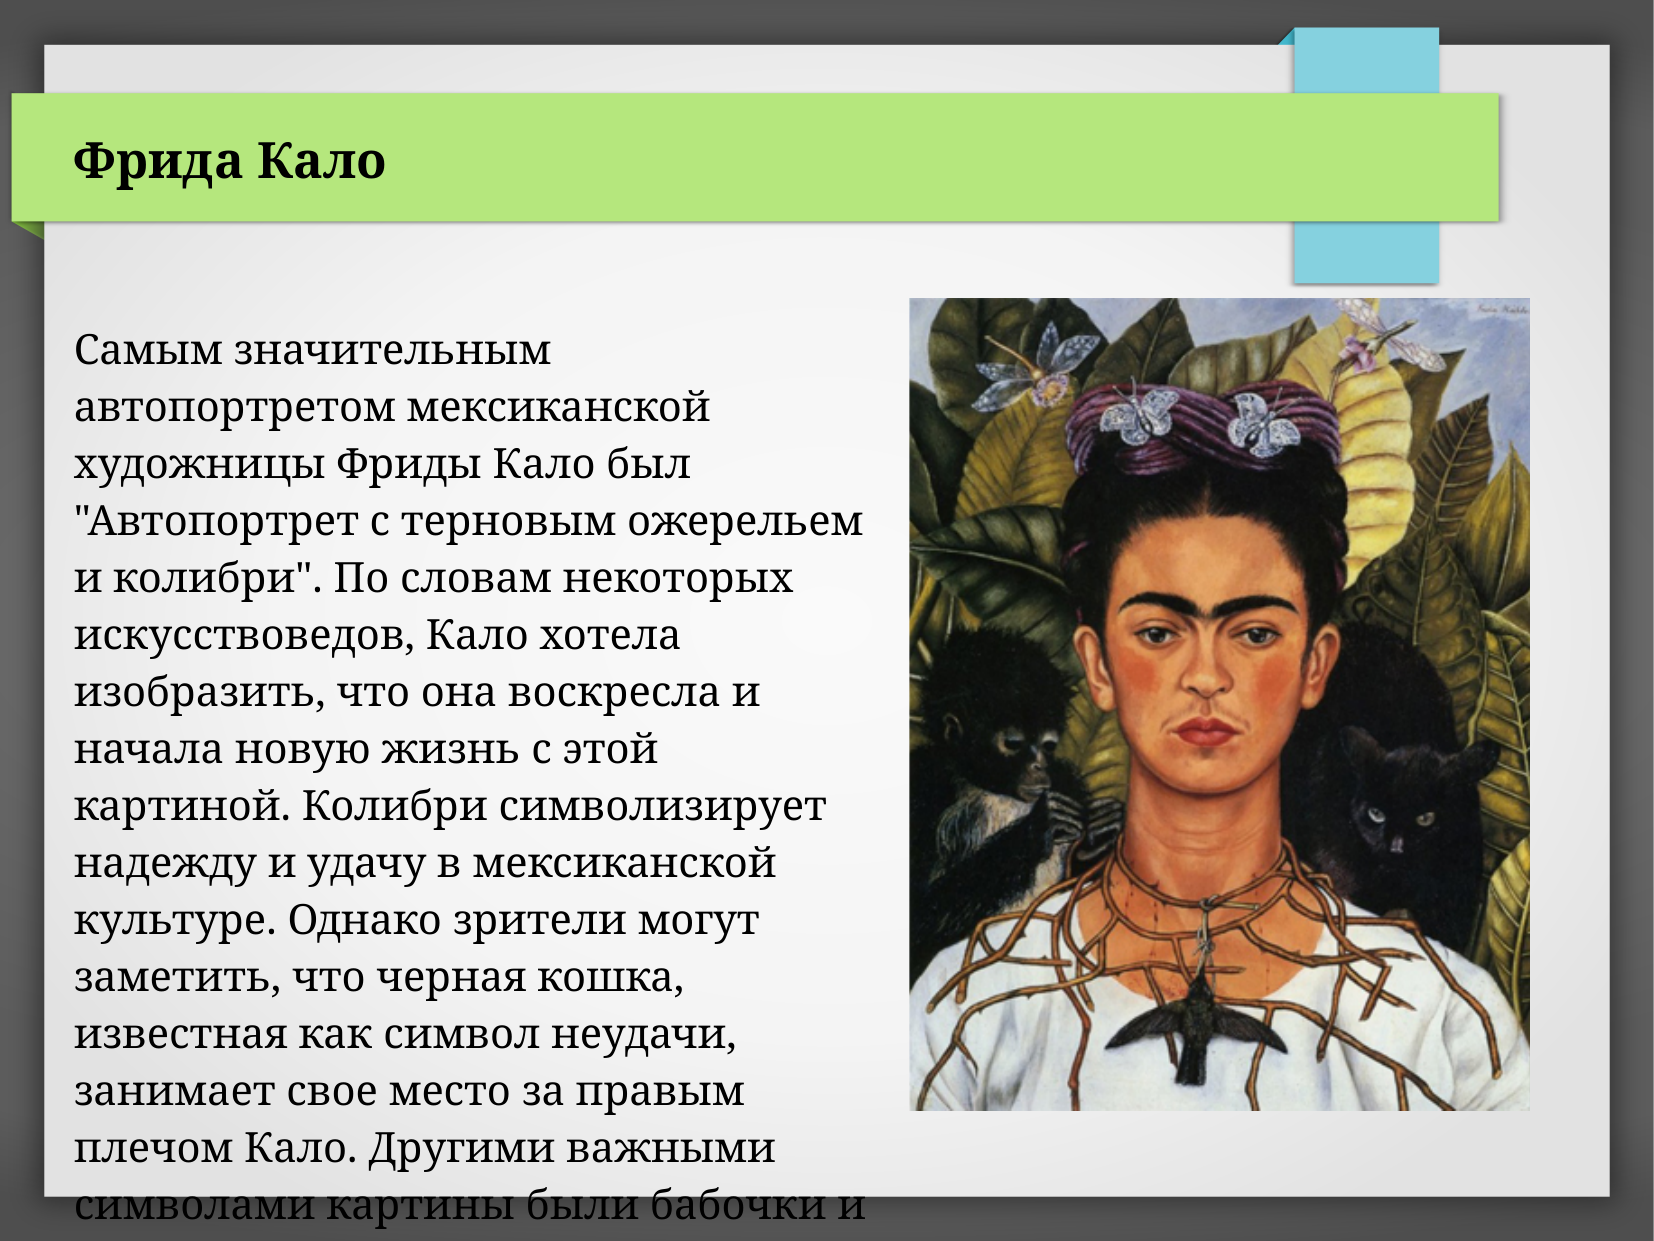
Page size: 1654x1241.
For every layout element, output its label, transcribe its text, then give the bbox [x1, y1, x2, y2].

picture [0, 0, 1654, 1241]
text_box Фрида Кало Самым значительным автопортретом мексиканской художницы Фриды Кало был "Автопортрет с терновым ожерельем и колибри". По словам некоторых искусствоведов, Кало хотела изобразить, что она воскресла и начала новую жизнь с этой картиной. Колибри символизирует надежду и удачу в мексиканской культуре. Однако зрители могут заметить, что черная кошка, известная как символ неудачи, занимает свое место за правым плечом Кало. Другими важными символами картины были бабочки и колючее ожерелье. Бабочки символизируют воскресение, и это может относиться к ее возрождению в жизни после несчастного случая. [59, 118, 897, 1171]
